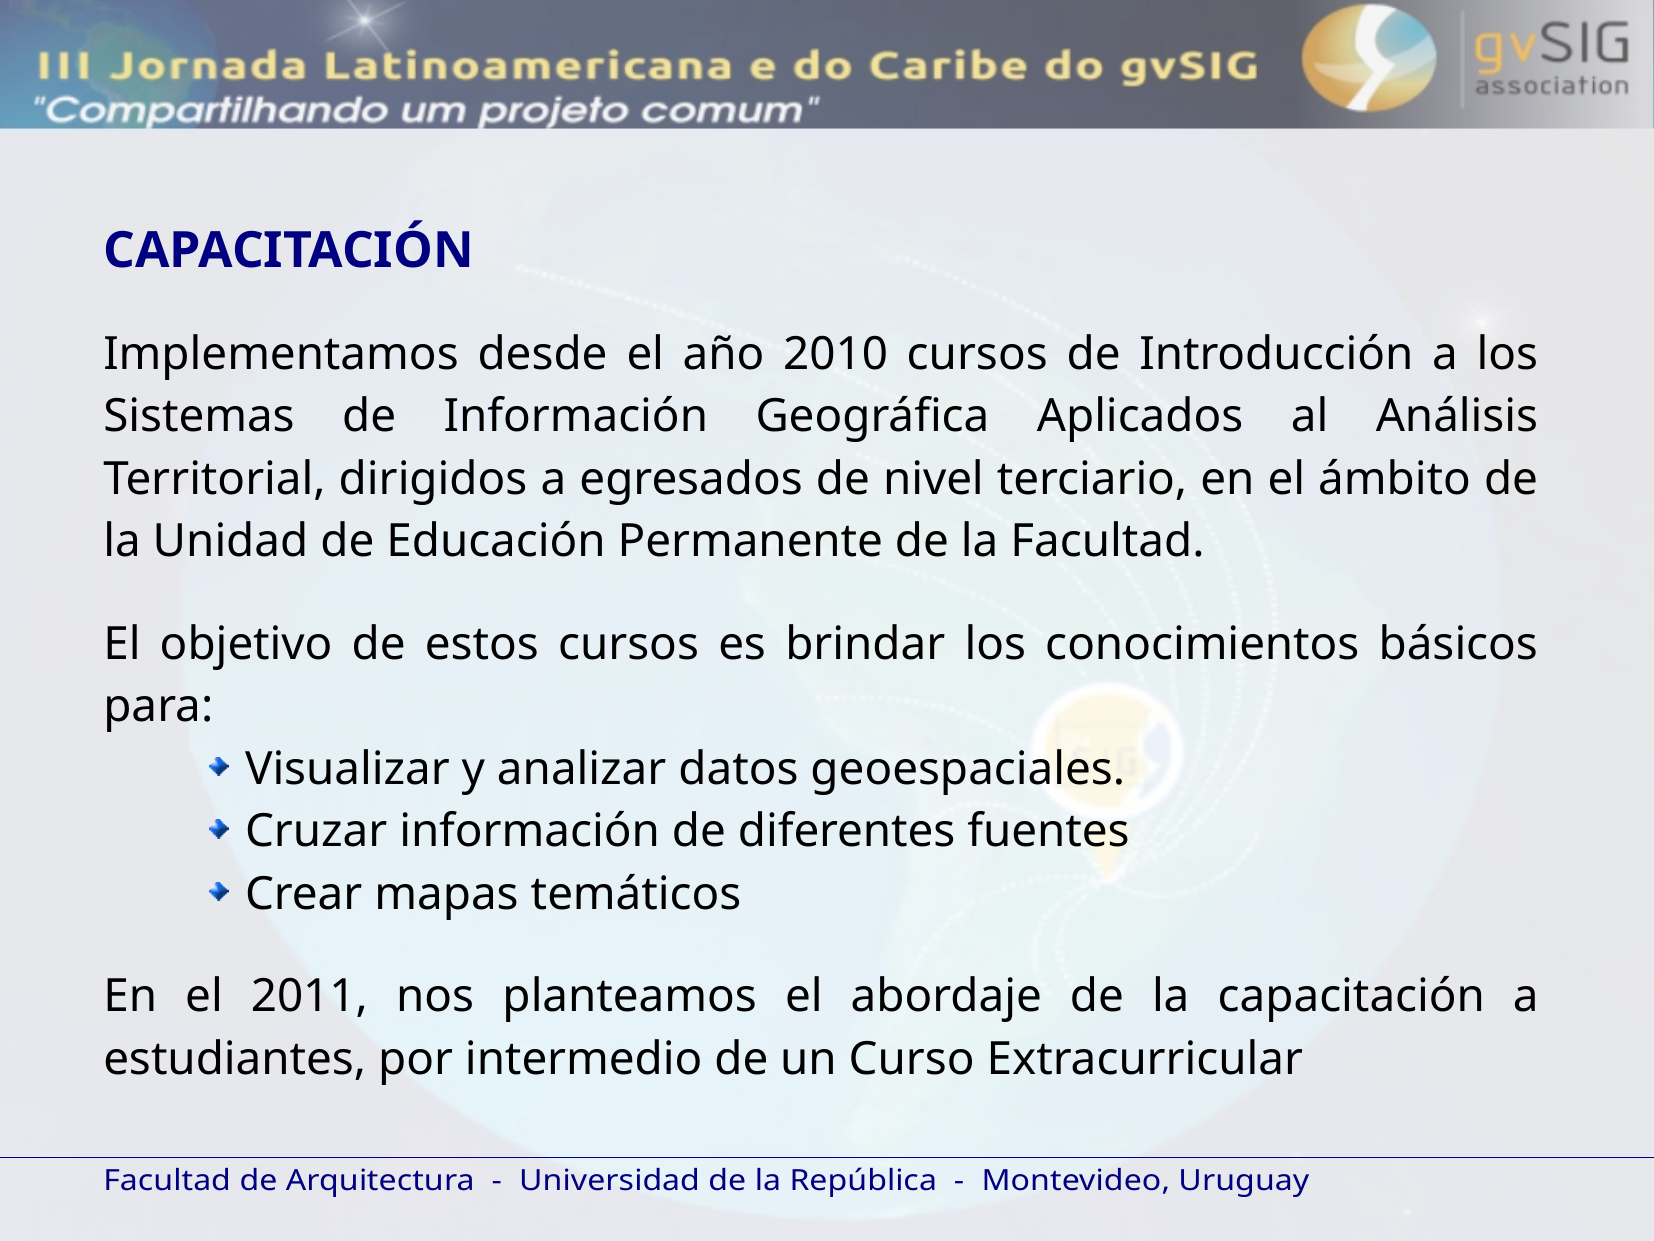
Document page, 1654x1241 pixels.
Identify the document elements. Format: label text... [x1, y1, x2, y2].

text_box Facultad de Arquitectura - Universidad de la República - Montevideo, Uruguay [88, 1158, 1565, 1208]
text_box CAPACITACIÓN [88, 206, 518, 292]
picture [0, 1158, 1654, 1241]
text_box Implementamos desde el año 2010 cursos de Introducción a los Sistemas de Información Geográfica Aplicados al Análisis Territorial, dirigidos a egresados de nivel terciario, en el ámbito de la Unidad de Educación Permanente de la Facultad. El objetivo de estos cursos es brindar los conocimientos básicos para: Visualizar y analizar datos geoespaciales. Cruzar información de diferentes fuentes Crear mapas temáticos En el 2011, nos planteamos el abordaje de la capacitación a estudiantes, por intermedio de un Curso Extracurricular [88, 312, 1565, 1111]
text_box Facultad de Arquitectura - Universidad de la República - Montevideo, Uruguay [88, 1151, 1565, 1157]
picture [0, 0, 1654, 1157]
